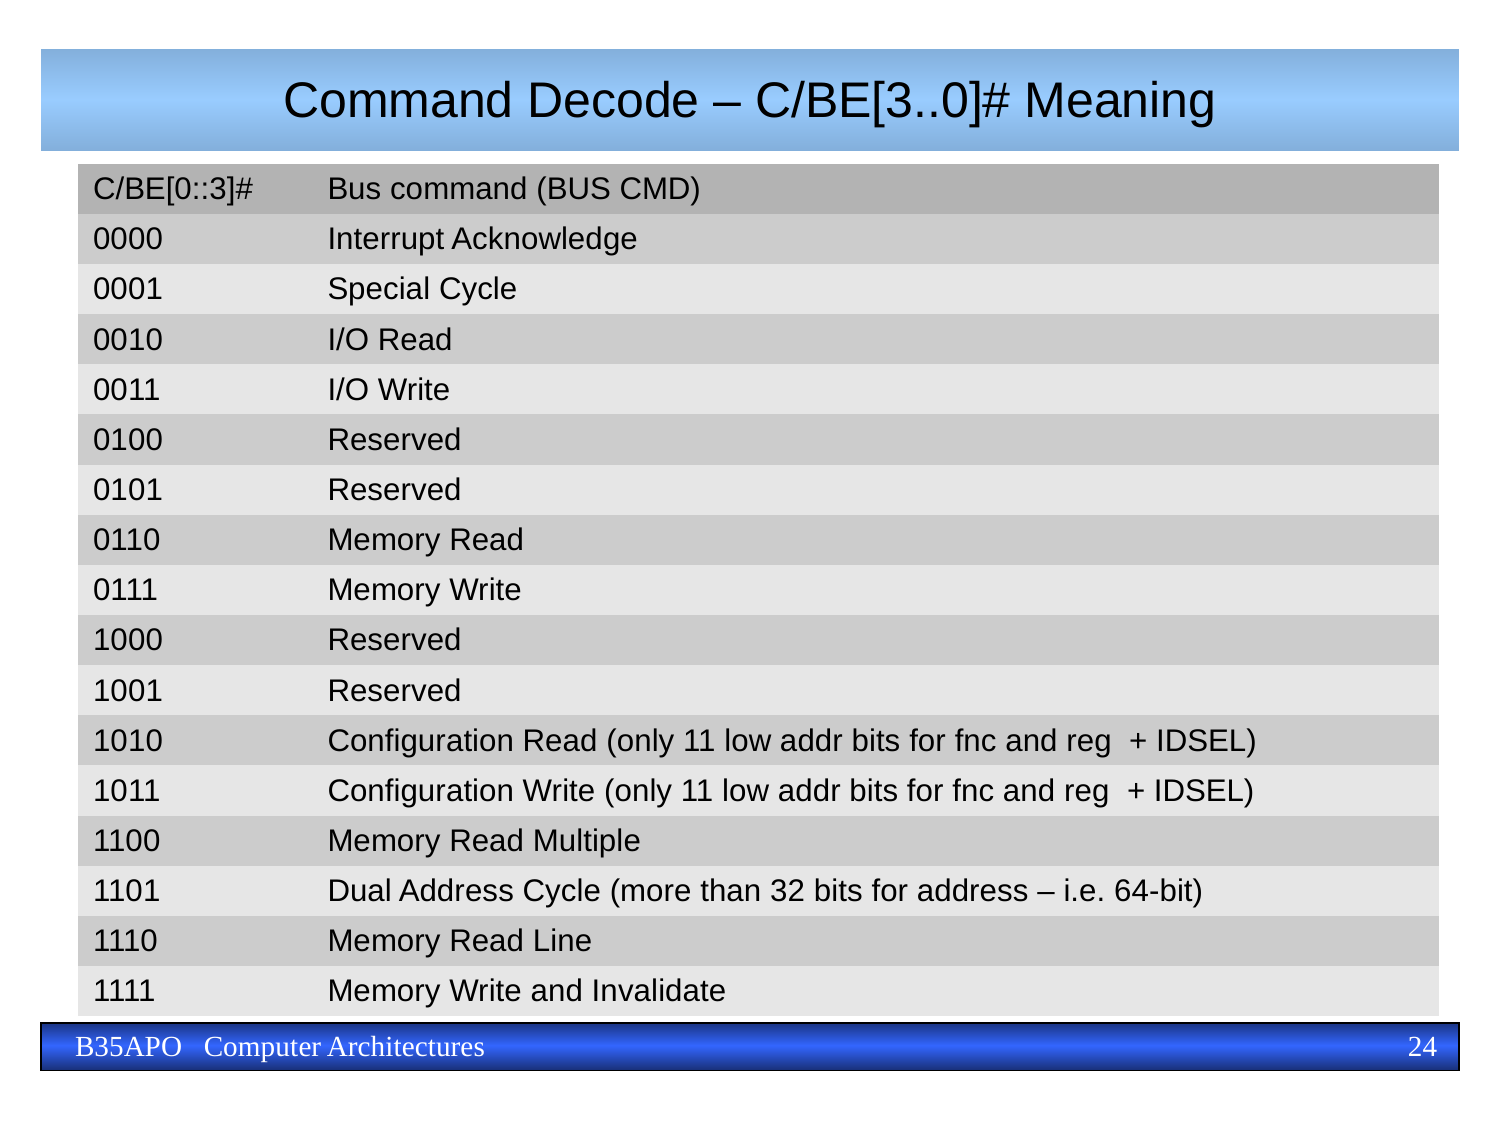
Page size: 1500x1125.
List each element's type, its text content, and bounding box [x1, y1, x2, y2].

table_cell Reserved [313, 665, 1439, 715]
table_cell 0110 [78, 515, 313, 565]
table_cell Configuration Read (only 11 low addr bits for fnc and reg + IDSEL) [313, 715, 1439, 765]
table_cell Dual Address Cycle (more than 32 bits for address – i.e. 64-bit) [313, 866, 1439, 916]
table_cell 1110 [78, 916, 313, 966]
table_cell 0010 [78, 314, 313, 364]
table_cell Reserved [313, 414, 1439, 465]
table_cell I/O Write [313, 364, 1439, 414]
table_cell Special Cycle [313, 264, 1439, 314]
table_cell Memory Read [313, 515, 1439, 565]
table_cell 0011 [78, 364, 313, 414]
title Command Decode – C/BE[3..0]# Meaning [41, 49, 1459, 151]
table_cell 0100 [78, 414, 313, 465]
table_header C/BE[0::3]# [78, 164, 313, 214]
table_cell 1111 [78, 966, 313, 1016]
table_cell Configuration Write (only 11 low addr bits for fnc and reg + IDSEL) [313, 765, 1439, 816]
table_cell 1010 [78, 715, 313, 765]
table_cell I/O Read [313, 314, 1439, 364]
table_cell 1000 [78, 615, 313, 665]
table_cell Memory Read Line [313, 916, 1439, 966]
table_cell 1001 [78, 665, 313, 715]
table_cell Interrupt Acknowledge [313, 214, 1439, 264]
table_cell 1011 [78, 765, 313, 816]
table_header Bus command (BUS CMD) [313, 164, 1439, 214]
table_cell 1101 [78, 866, 313, 916]
table_cell 0101 [78, 465, 313, 515]
table_cell Memory Write [313, 565, 1439, 615]
table_cell 0111 [78, 565, 313, 615]
table_cell 0000 [78, 214, 313, 264]
table_cell 1100 [78, 816, 313, 866]
table_cell Reserved [313, 615, 1439, 665]
table_cell Memory Write and Invalidate [313, 966, 1439, 1016]
table_cell Reserved [313, 465, 1439, 515]
table_cell Memory Read Multiple [313, 816, 1439, 866]
table_cell 0001 [78, 264, 313, 314]
